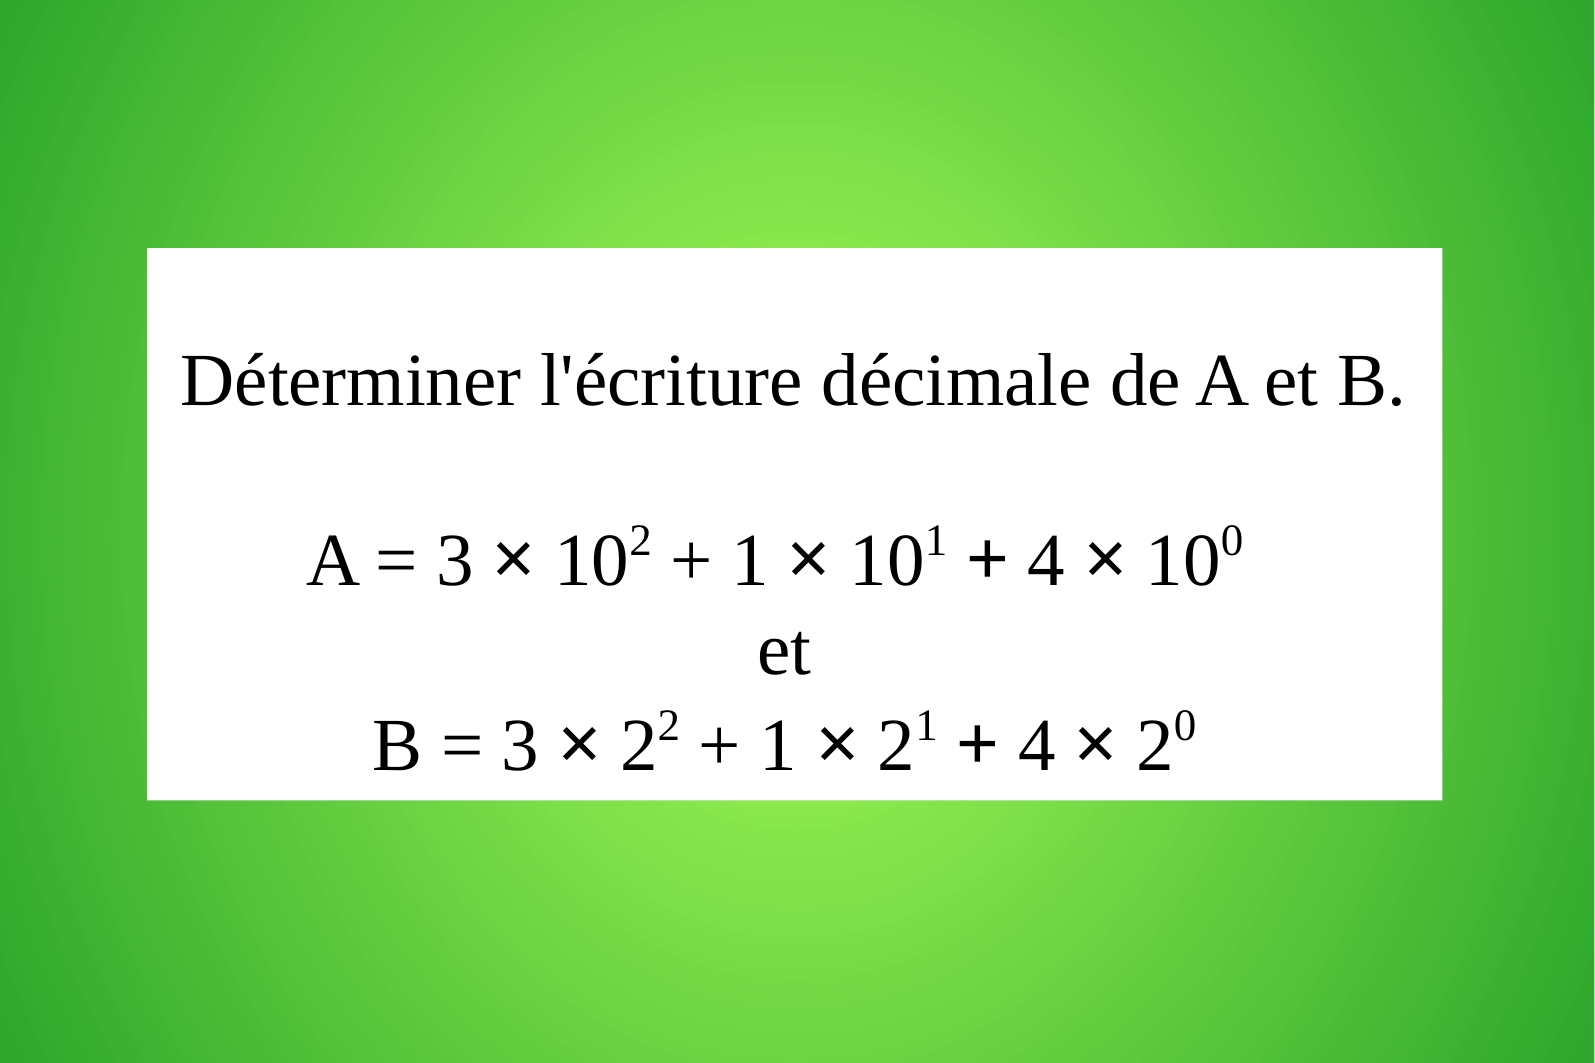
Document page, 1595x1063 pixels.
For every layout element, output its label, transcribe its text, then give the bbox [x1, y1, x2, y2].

text_box Déterminer l'écriture décimale de A et B. A = 3 × 102 + 1 × 101 + 4 × 100 et B = 3 × 22 + 1 × 21 + 4 × 20 [147, 248, 1443, 796]
picture [0, 0, 1595, 1063]
